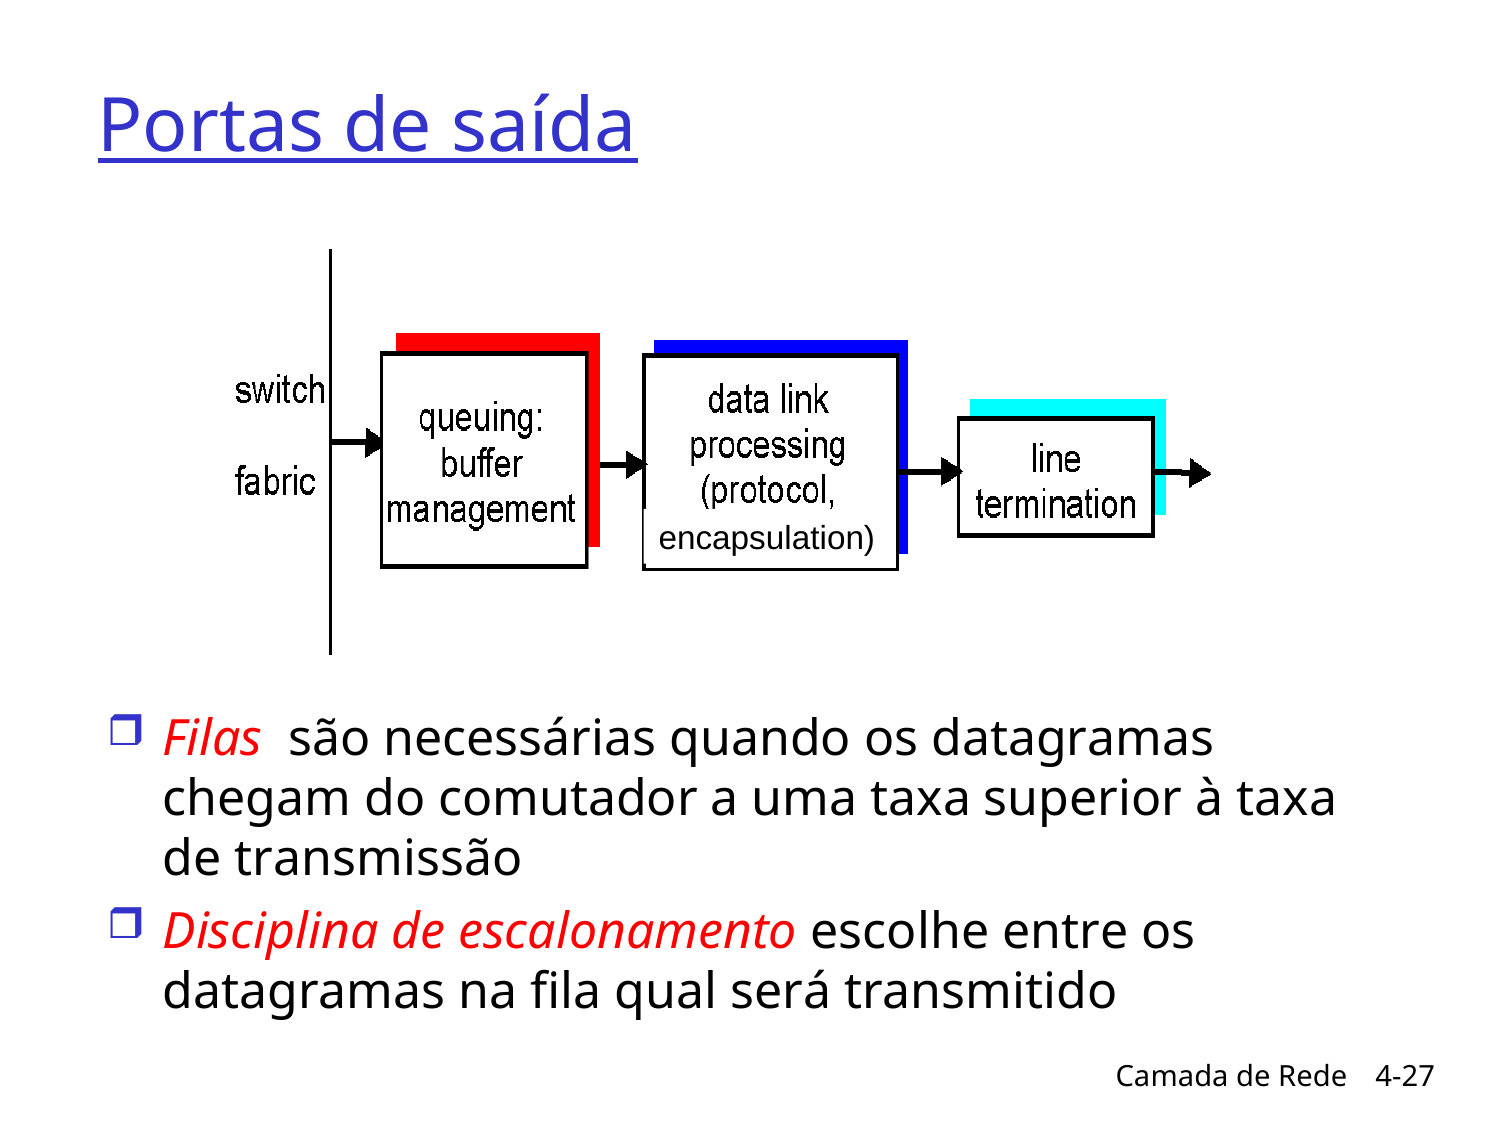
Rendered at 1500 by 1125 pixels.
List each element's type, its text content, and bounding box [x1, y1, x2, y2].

text_box 4-<número> [1339, 1050, 1451, 1125]
text_box Portas de saída [82, 65, 1358, 179]
text_box Filas são necessárias quando os datagramas chegam do comutador a uma taxa superior à taxa de transmissão Disciplina de escalonamento escolhe entre os datagramas na fila qual será transmitido [92, 698, 1368, 1026]
text_box Camada de Rede [887, 1050, 1339, 1125]
text_box encapsulation) [643, 508, 891, 564]
picture [235, 249, 1211, 655]
